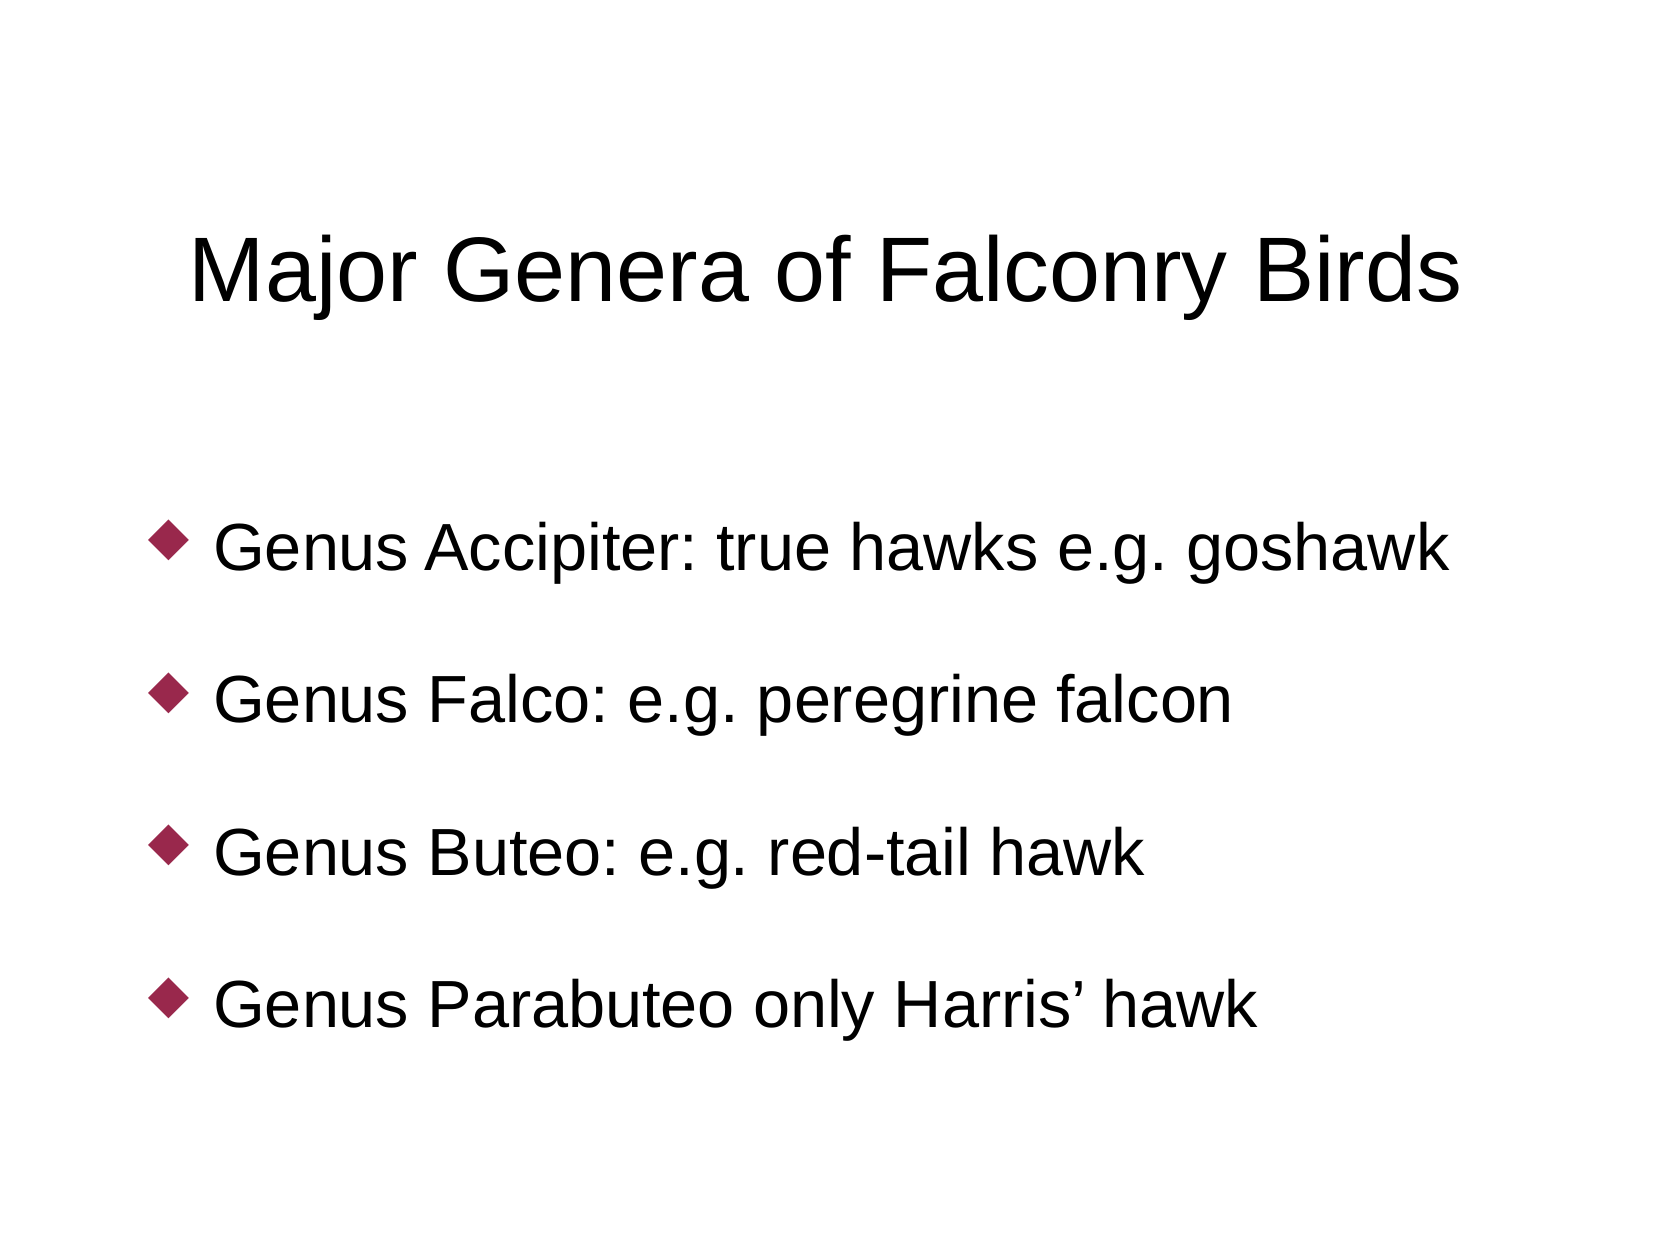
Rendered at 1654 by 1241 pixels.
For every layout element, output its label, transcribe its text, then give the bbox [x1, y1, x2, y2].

title Major Genera of Falconry Birds [121, 113, 1532, 322]
list Genus Accipiter: true hawks e.g. goshawk Genus Falco: e.g. peregrine falcon Genus Buteo: e.g. red-tail hawk Genus Parabuteo only Harris’ hawk [134, 350, 1514, 1241]
